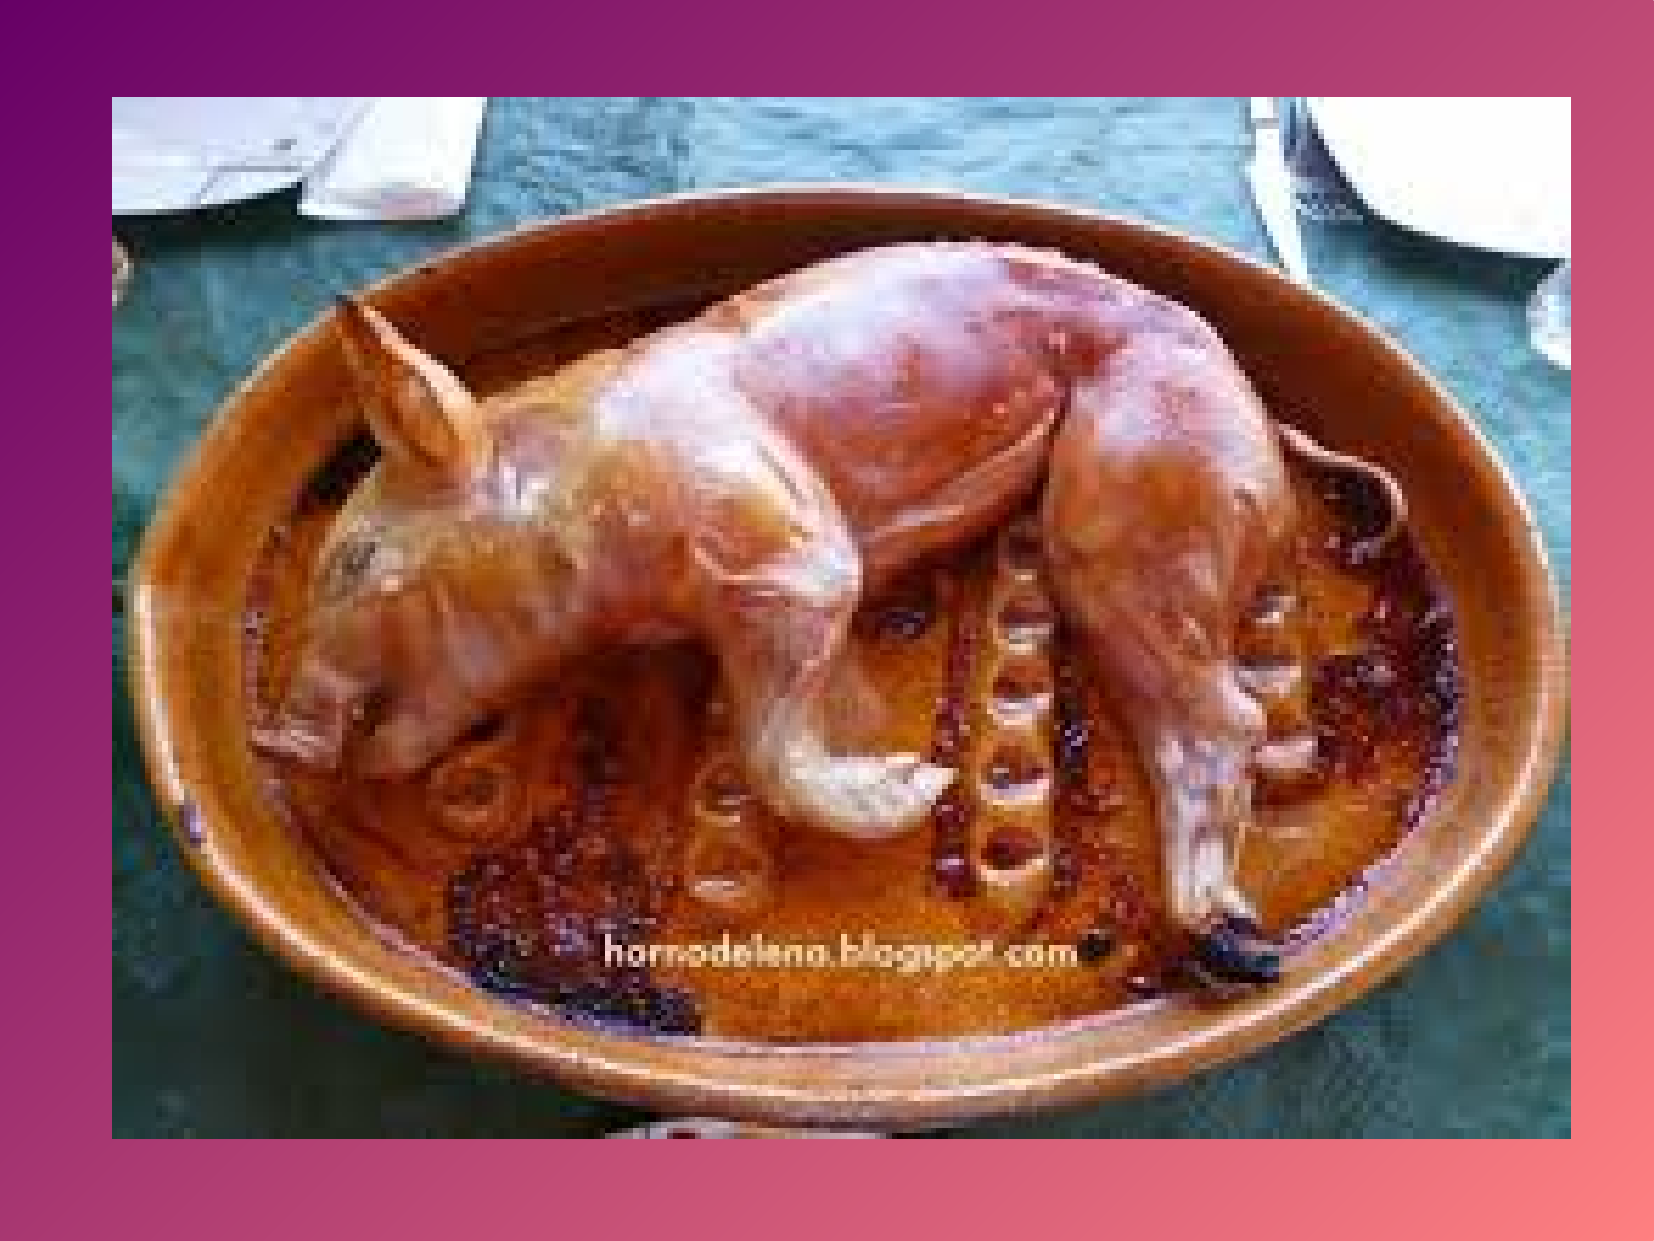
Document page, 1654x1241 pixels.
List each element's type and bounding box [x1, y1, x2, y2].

picture [112, 97, 1571, 1139]
